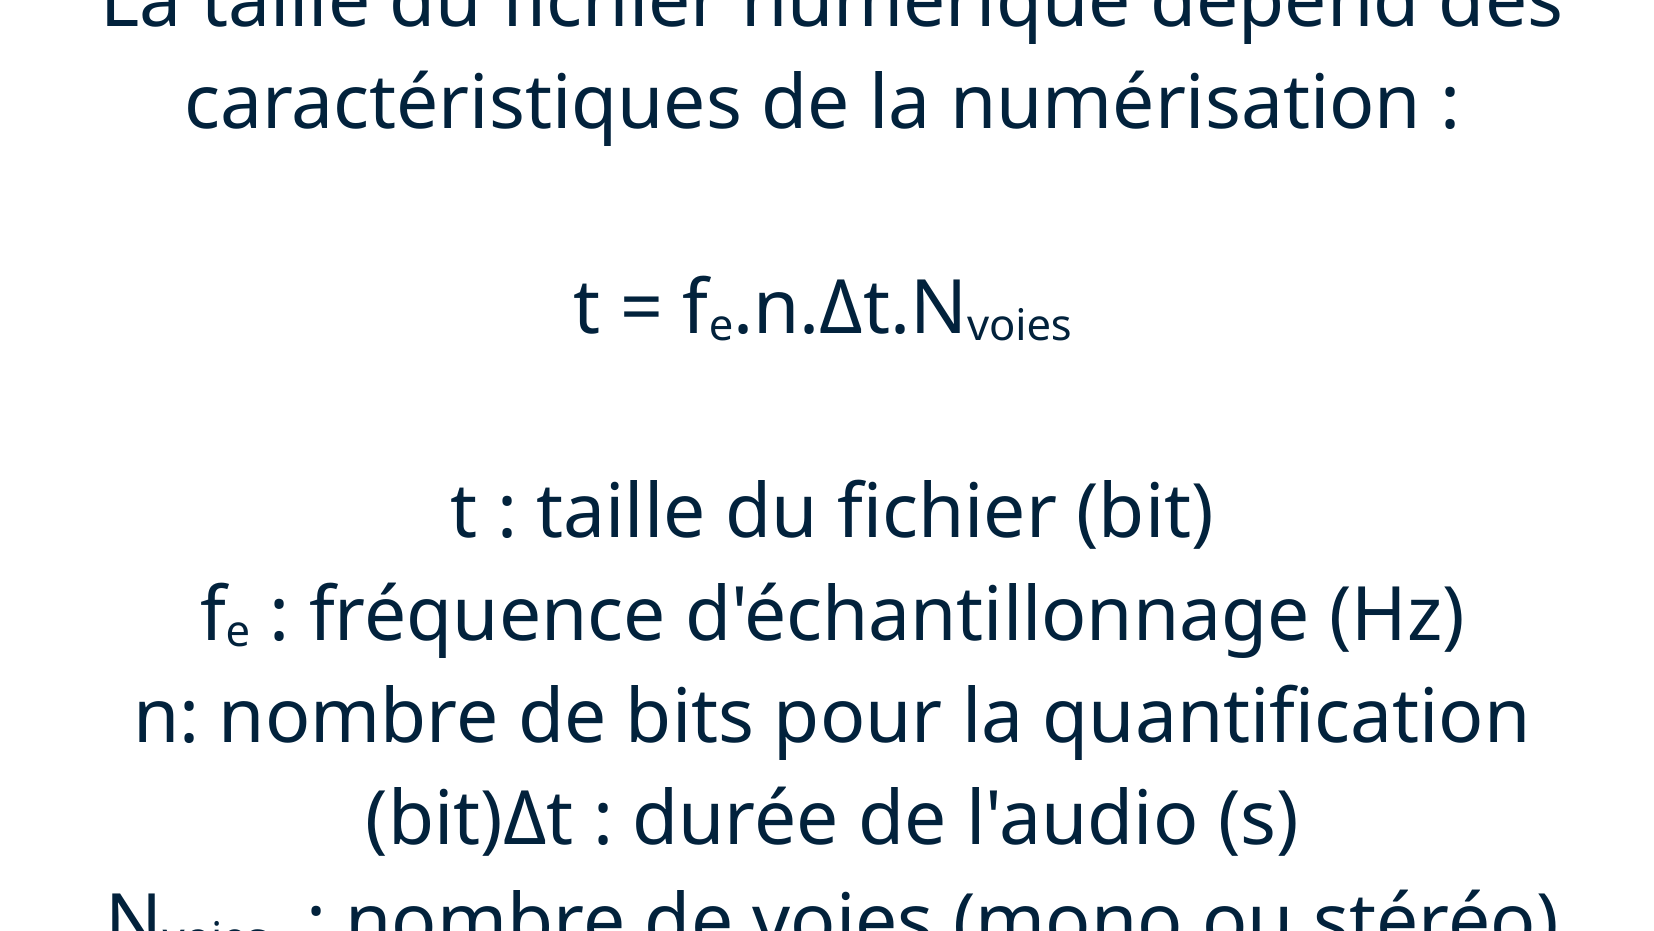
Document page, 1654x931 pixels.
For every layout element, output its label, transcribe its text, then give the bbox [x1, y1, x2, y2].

title La taille du fichier numérique dépend des caractéristiques de la numérisation : t = fe.n.Δt.Nvoies t : taille du fichier (bit) fe : fréquence d'échantillonnage (Hz) n: nombre de bits pour la quantification (bit) Δt : durée de l'audio (s) Nvoies : nombre de voies (mono ou stéréo) [88, 0, 1577, 916]
